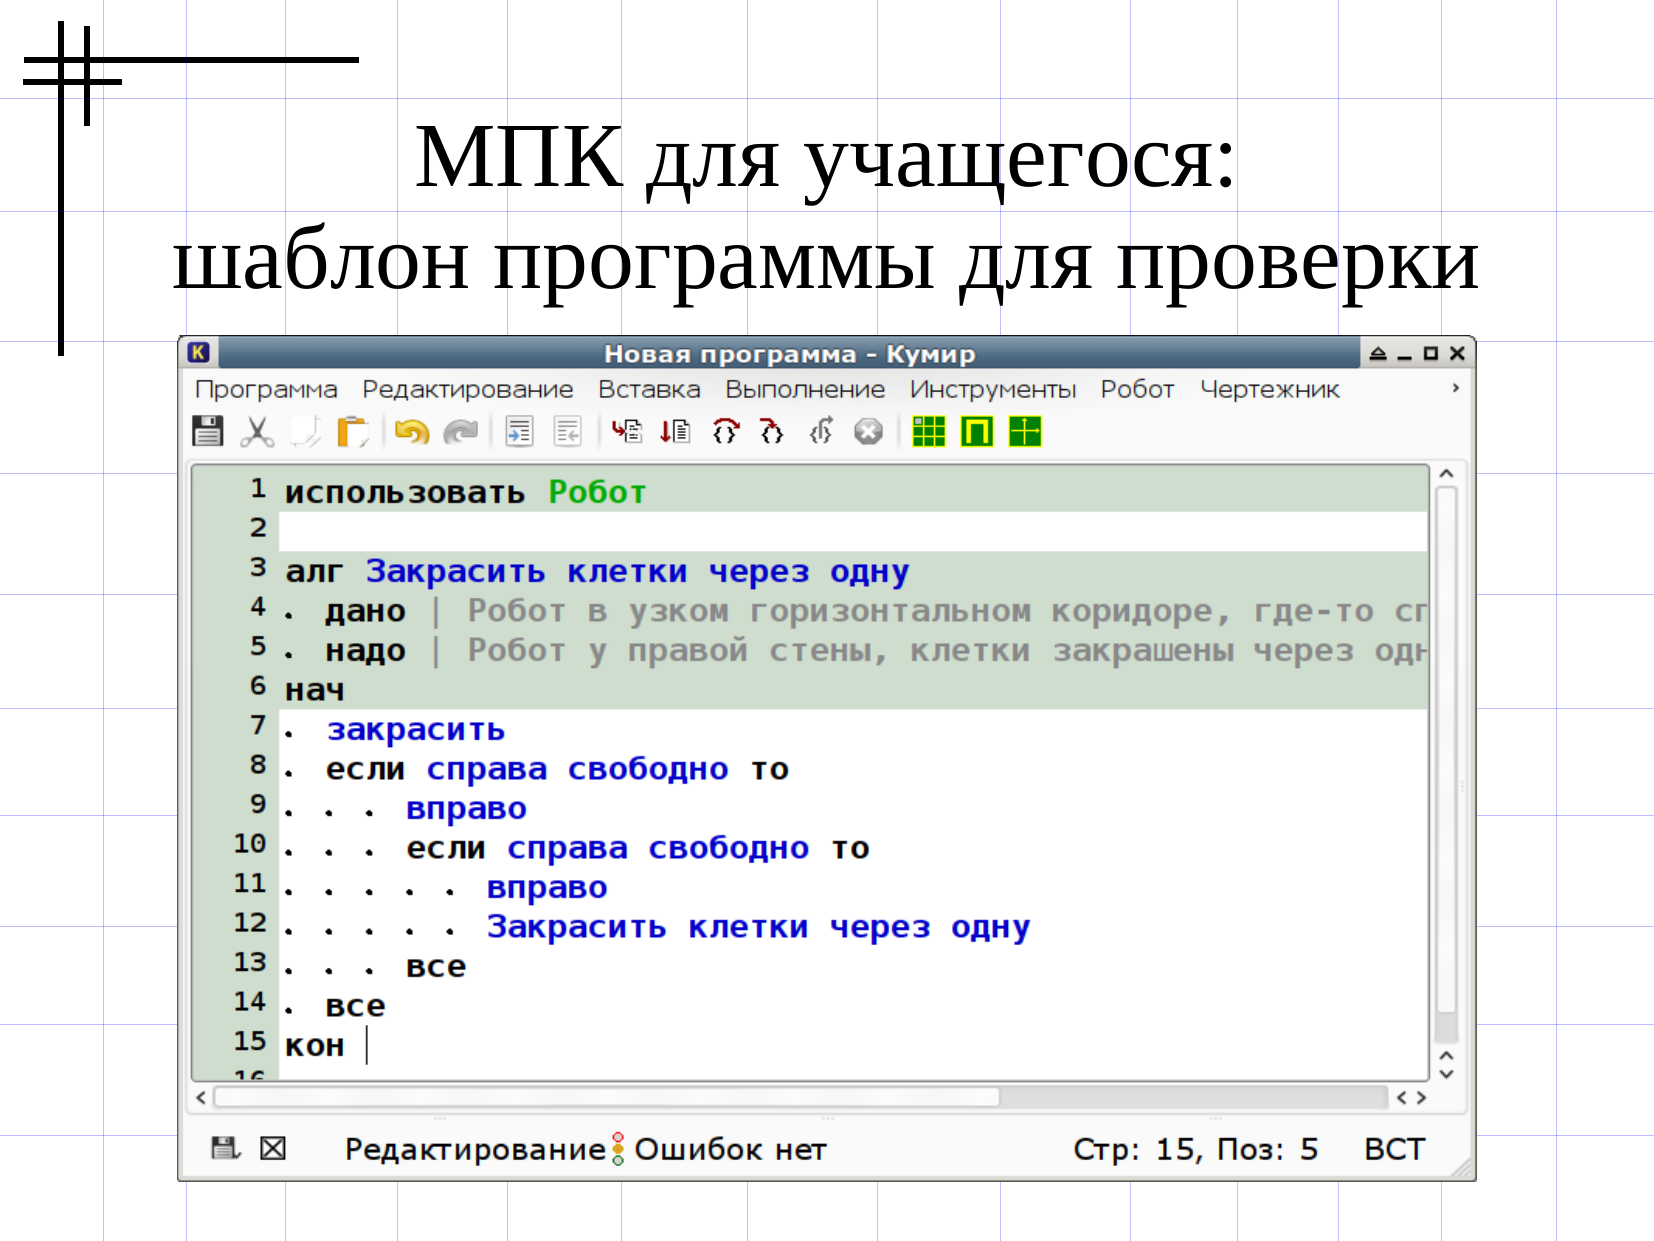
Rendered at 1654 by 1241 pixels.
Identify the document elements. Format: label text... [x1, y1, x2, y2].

title МПК для учащегося: шаблон программы для проверки [121, 104, 1534, 308]
picture [177, 335, 1477, 1182]
